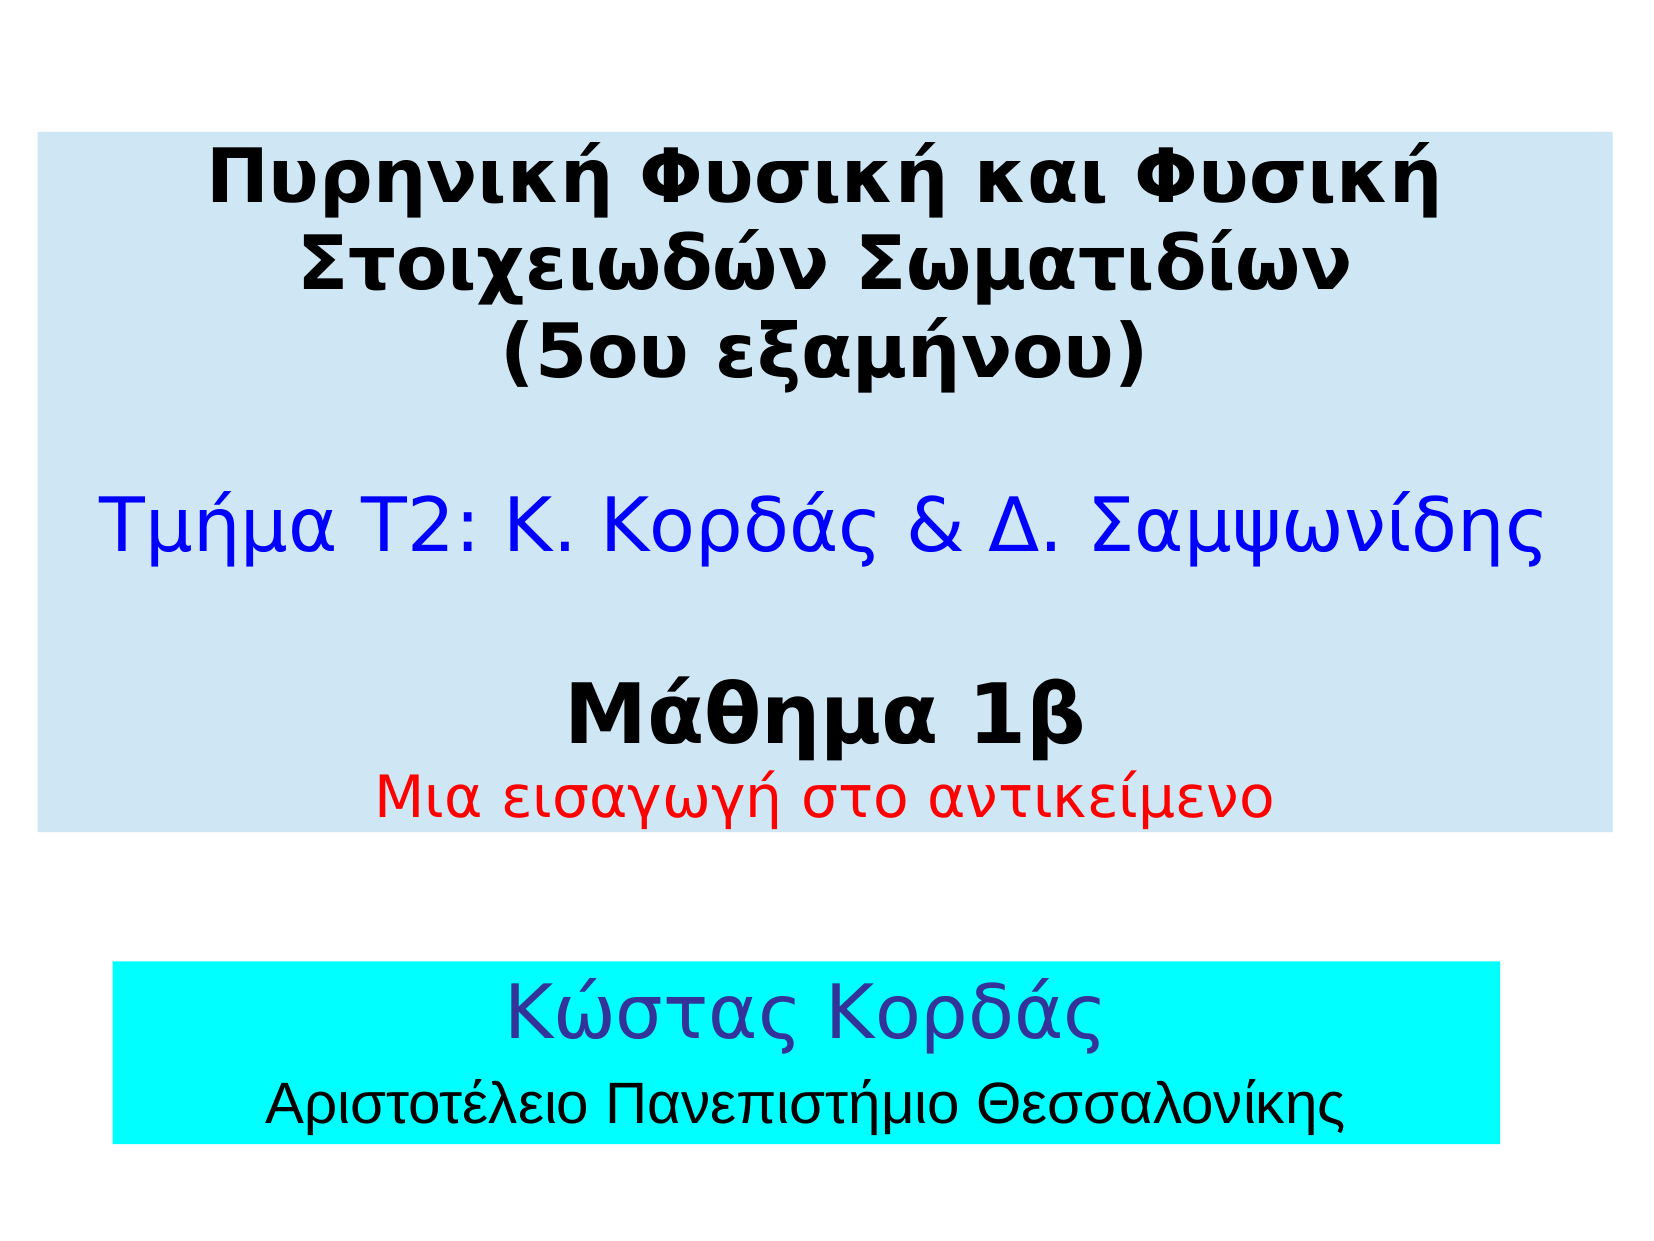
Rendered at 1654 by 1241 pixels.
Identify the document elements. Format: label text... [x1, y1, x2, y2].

title Πυρηνική Φυσική και Φυσική Στοιχειωδών Σωματιδίων (5ου εξαμήνου) Τμήμα T2: Κ. Κορδάς & Δ. Σαμψωνίδης Μάθημα 1β Μια εισαγωγή στο αντικείμενο [37, 131, 1613, 833]
text_box Κώστας Κορδάς Αριστοτέλειο Πανεπιστήμιο Θεσσαλονίκης [112, 961, 1501, 1145]
